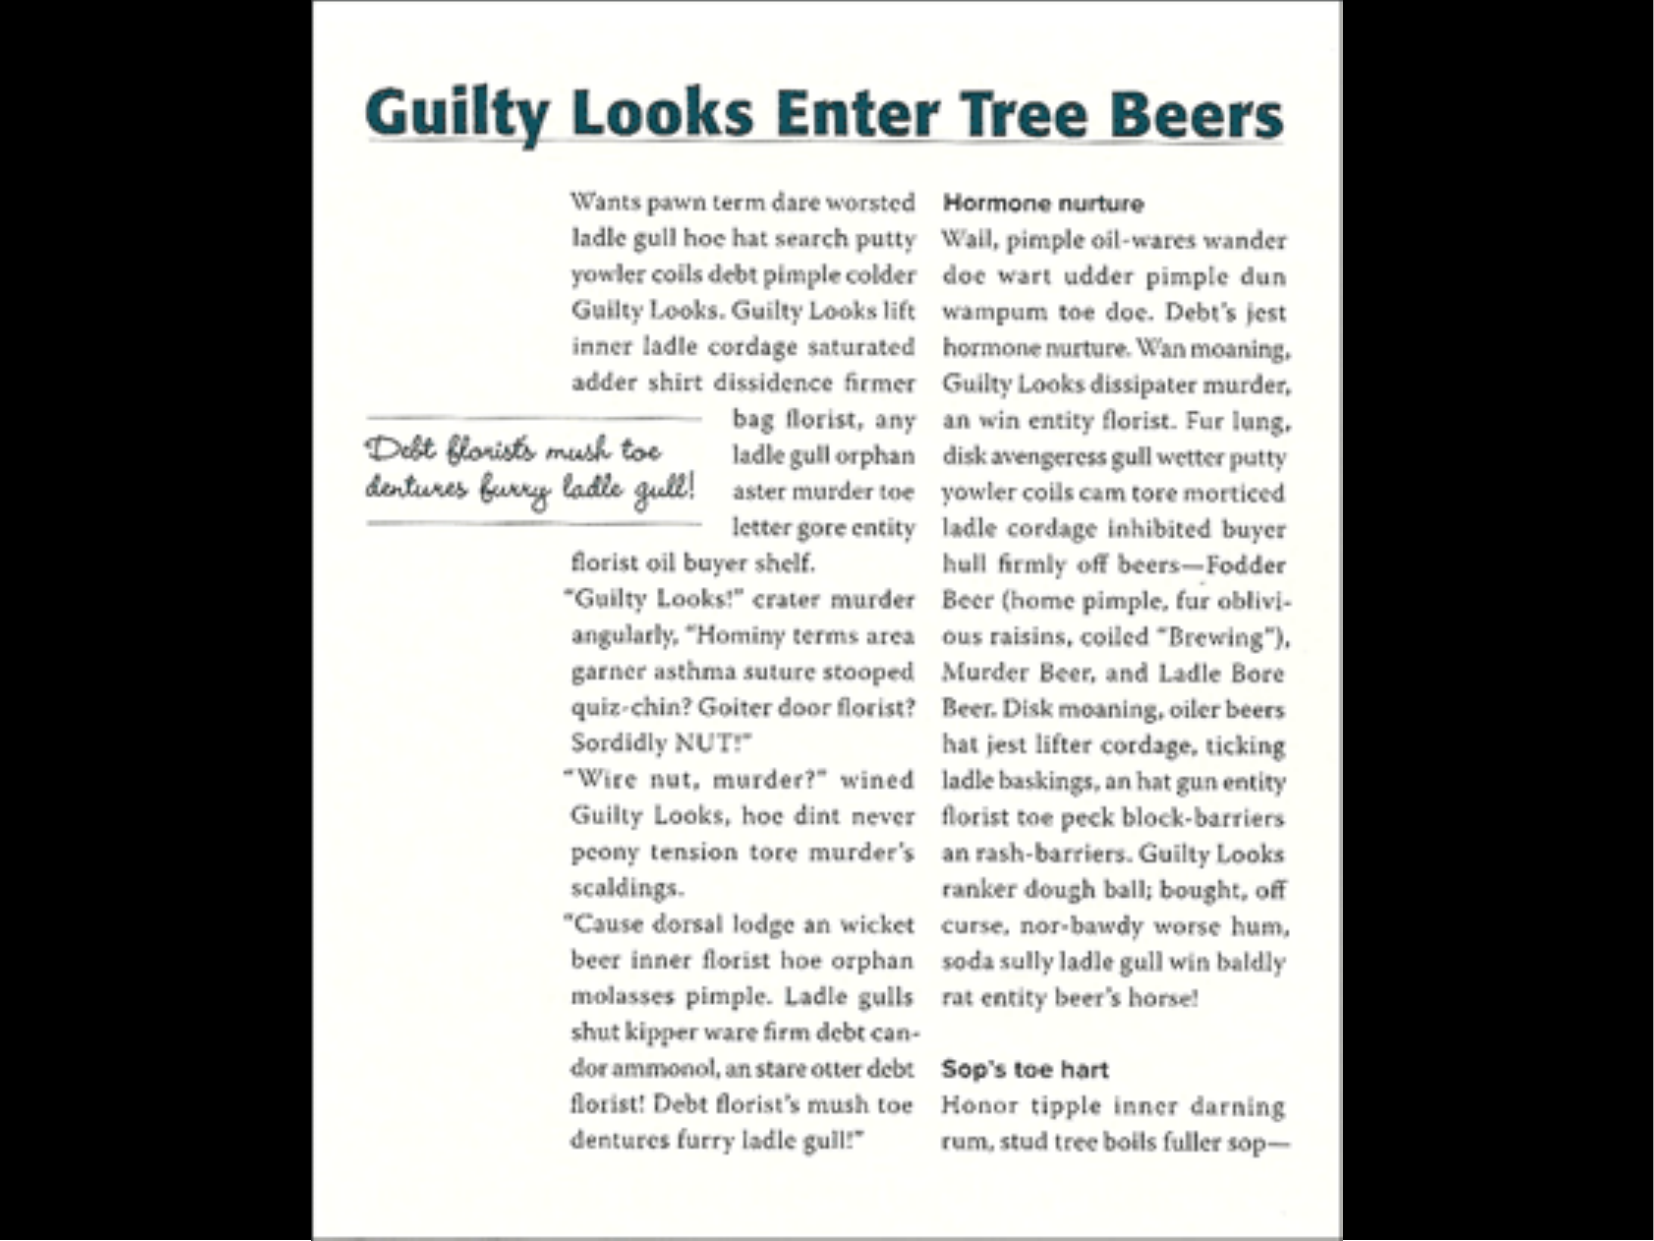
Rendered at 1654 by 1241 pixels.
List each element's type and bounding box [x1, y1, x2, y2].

picture [311, 0, 1343, 1241]
